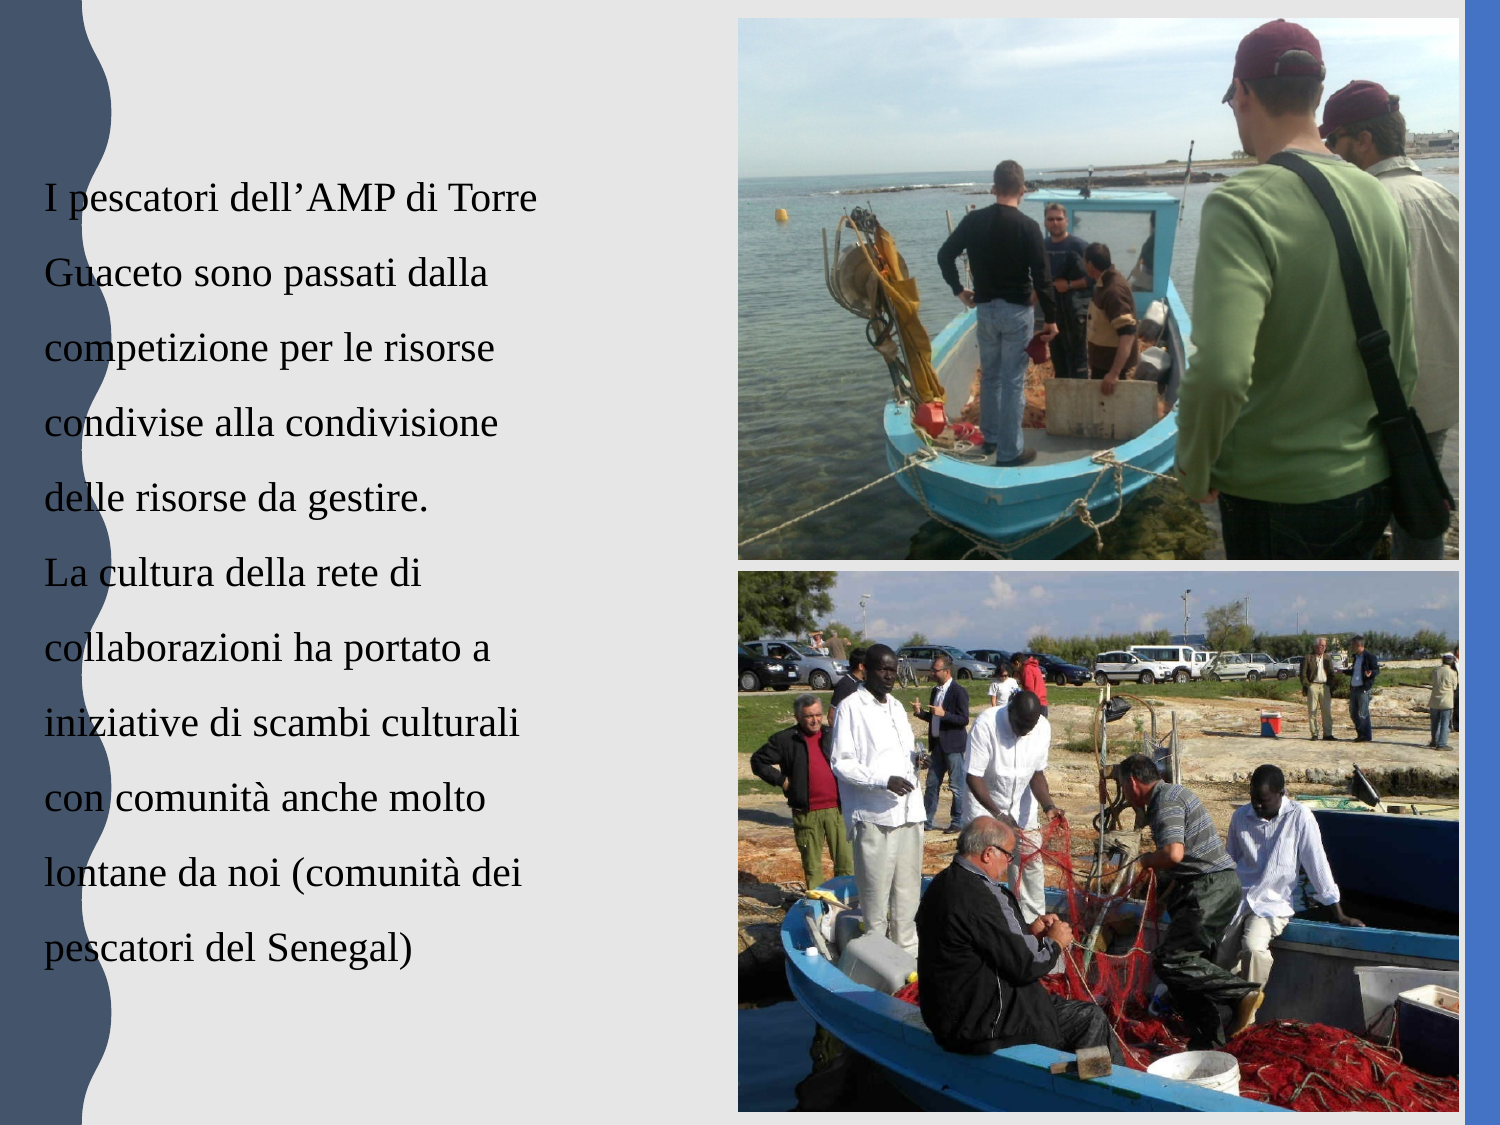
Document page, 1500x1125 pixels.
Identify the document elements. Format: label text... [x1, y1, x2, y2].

text_box I pescatori dell’AMP di Torre Guaceto sono passati dalla competizione per le risorse condivise alla condivisione delle risorse da gestire. La cultura della rete di collaborazioni ha portato a iniziative di scambi culturali con comunità anche molto lontane da noi (comunità dei pescatori del Senegal) [29, 137, 585, 978]
picture [738, 18, 1459, 560]
picture [738, 571, 1459, 1112]
